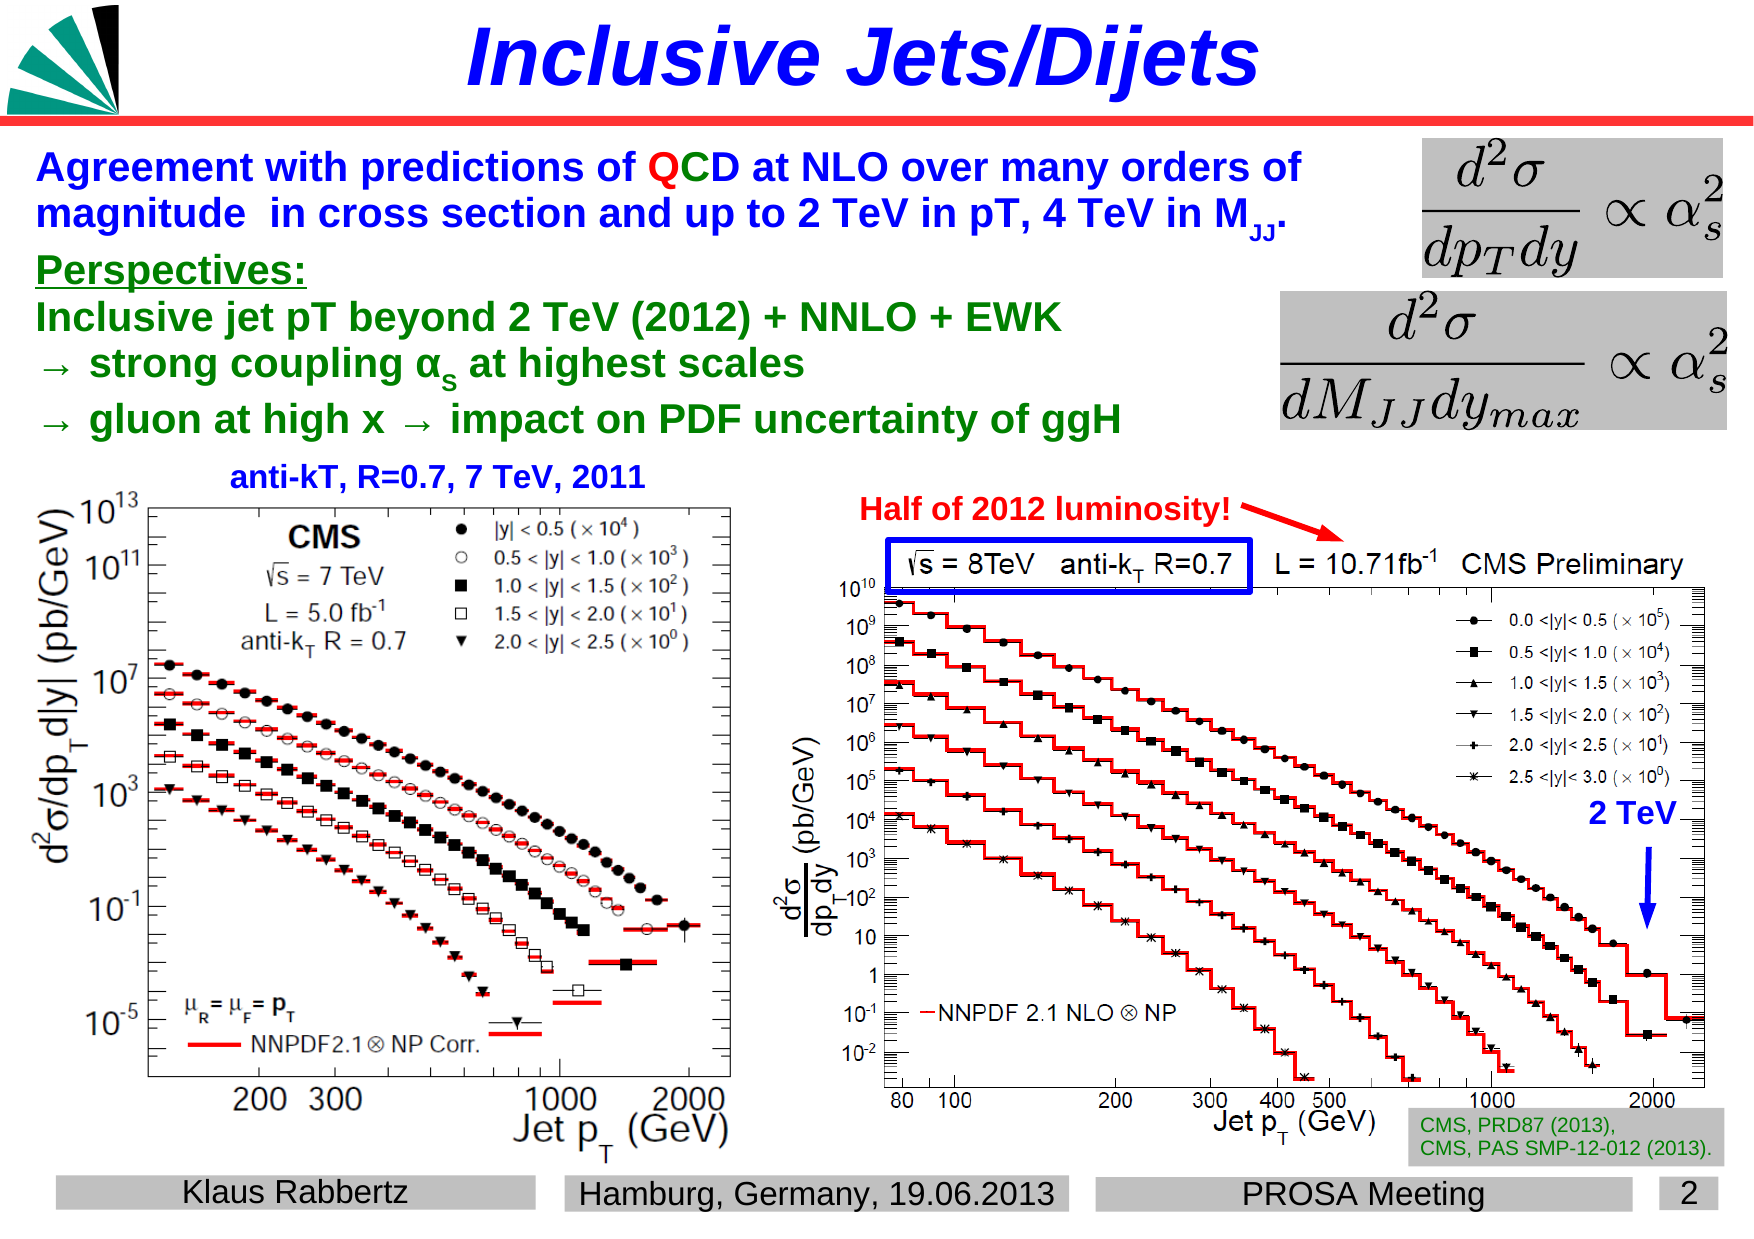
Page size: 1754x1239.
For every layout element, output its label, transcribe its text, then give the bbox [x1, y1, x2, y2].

picture [770, 547, 1715, 1155]
picture [1422, 137, 1723, 278]
picture [7, 5, 119, 116]
text_box CMS, PRD87 (2013), CMS, PAS SMP-12-012 (2013). [1408, 1107, 1725, 1167]
text_box Half of 2012 luminosity! [847, 484, 1243, 534]
text_box anti-kT, R=0.7, 7 TeV, 2011 [217, 452, 659, 502]
title Inclusive Jets/Dijets [123, 0, 1606, 114]
text_box 2 TeV [1576, 788, 1690, 838]
picture [891, 547, 1247, 589]
text_box Agreement with predictions of QCD at NLO over many orders of magnitude in cross section and up to 2 TeV in pT, 4 TeV in MJJ. Perspectives: Inclusive jet pT beyond 2 TeV (2012) + NNLO + EWK → strong coupling αS at highest scales → gluon at high x → impact on PDF uncertainty of ggH [23, 137, 1321, 442]
picture [25, 487, 745, 1173]
picture [1280, 290, 1728, 431]
